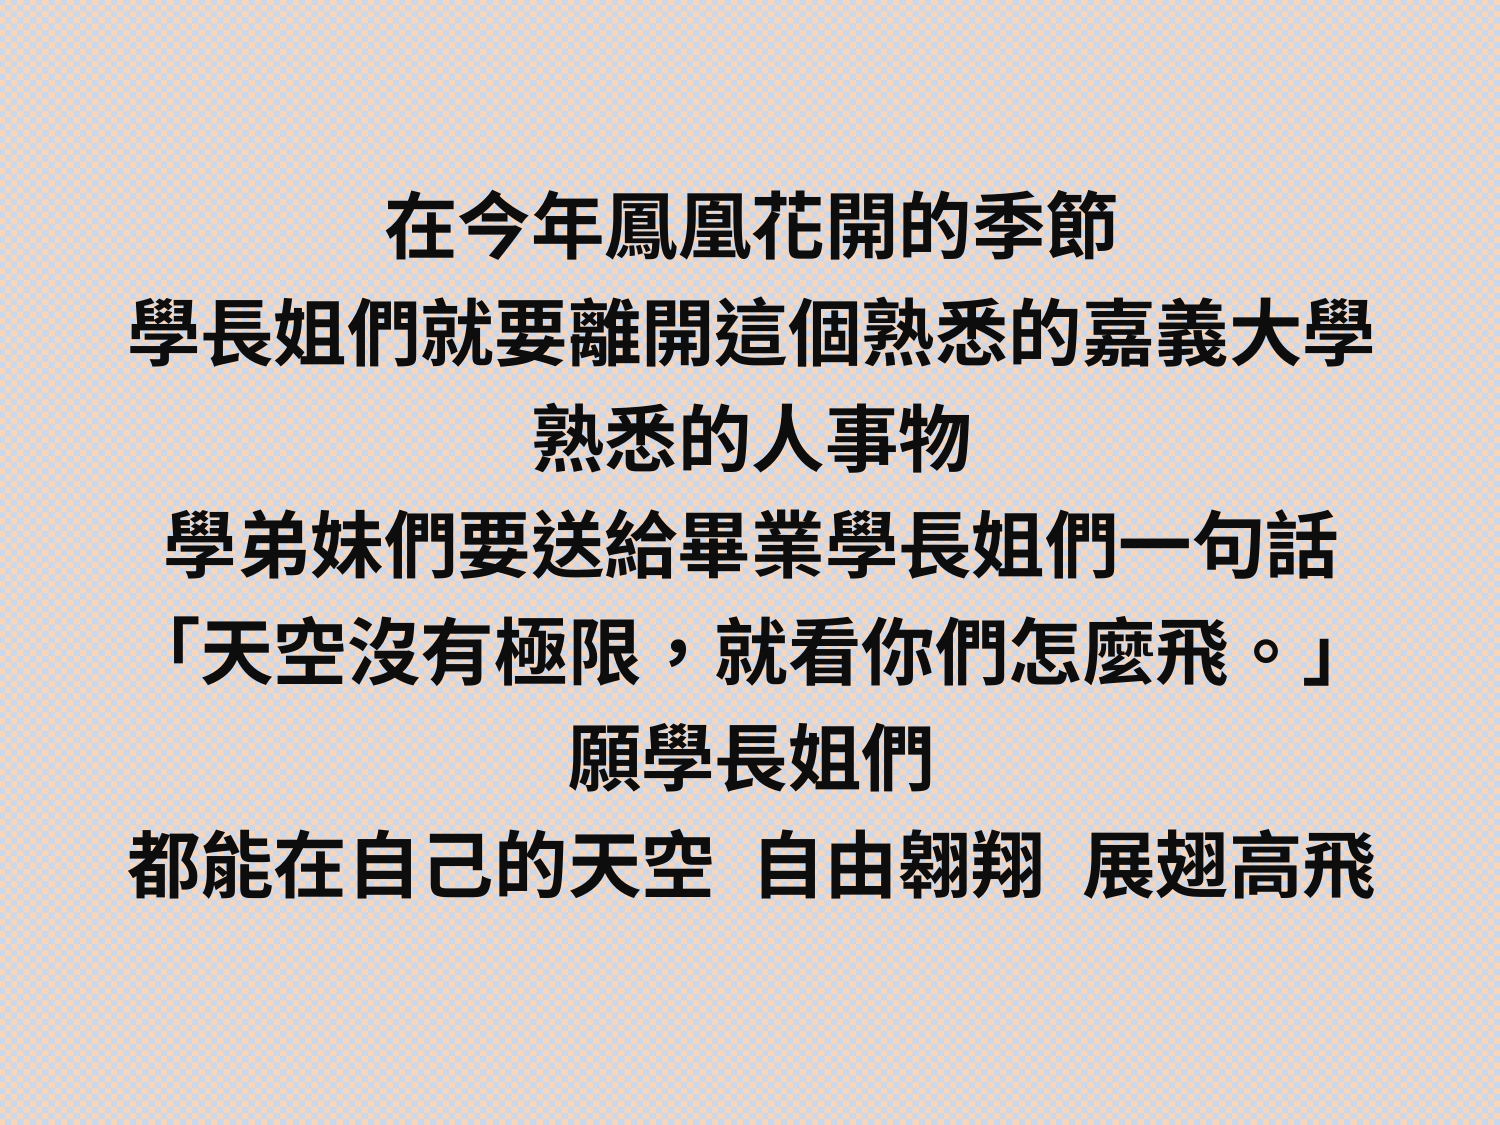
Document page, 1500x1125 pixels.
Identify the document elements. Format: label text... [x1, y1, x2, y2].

picture [0, 0, 1500, 1125]
list 在今年鳳凰花開的季節 學長姐們就要離開這個熟悉的嘉義大學 熟悉的人事物 學弟妹們要送給畢業學長姐們一句話 「天空沒有極限，就看你們怎麼飛。」 願學長姐們 都能在自己的天空 自由翱翔 展翅高飛 [76, 172, 1427, 916]
